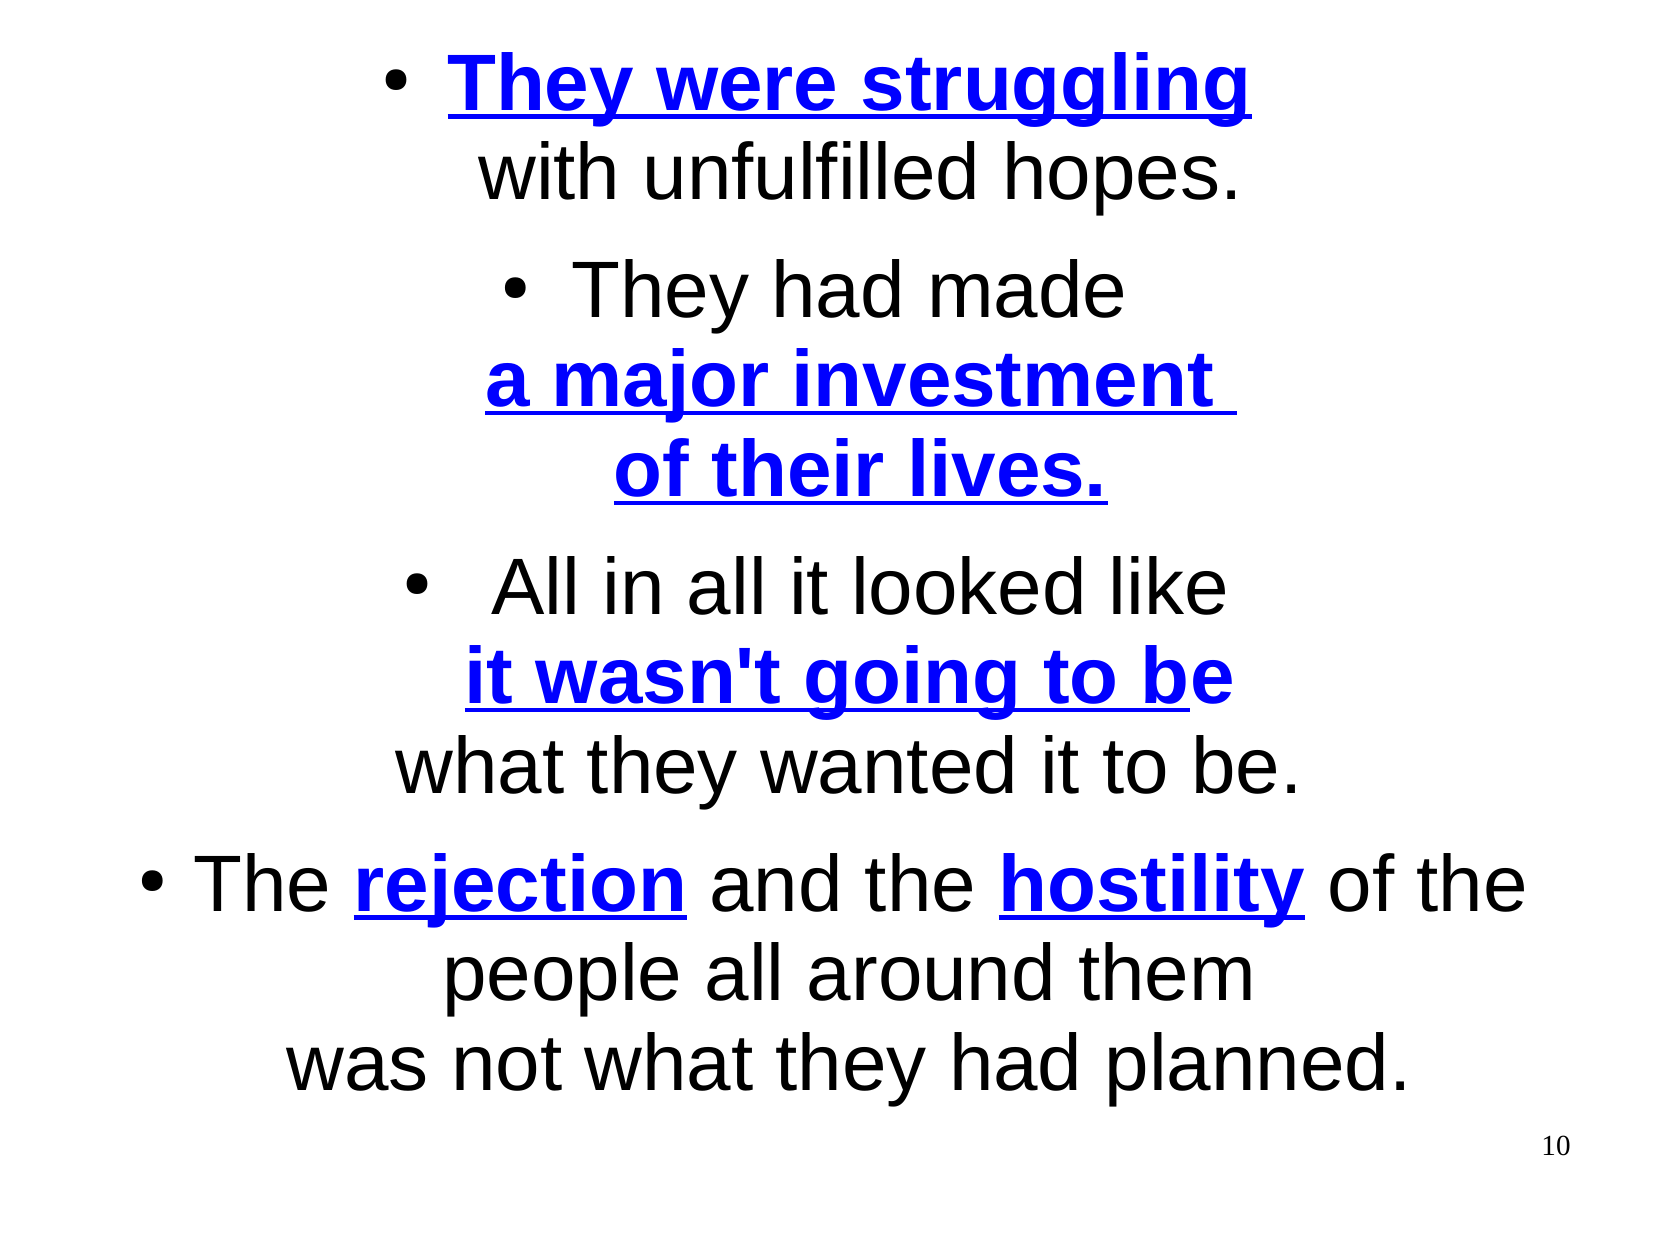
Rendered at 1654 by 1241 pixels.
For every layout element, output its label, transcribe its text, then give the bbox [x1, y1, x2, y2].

list They were struggling with unfulfilled hopes. They had made a major investment of their lives. All in all it looked like it wasn't going to be what they wanted it to be. The rejection and the hostility of the people all around them was not what they had planned. [82, 37, 1571, 1109]
